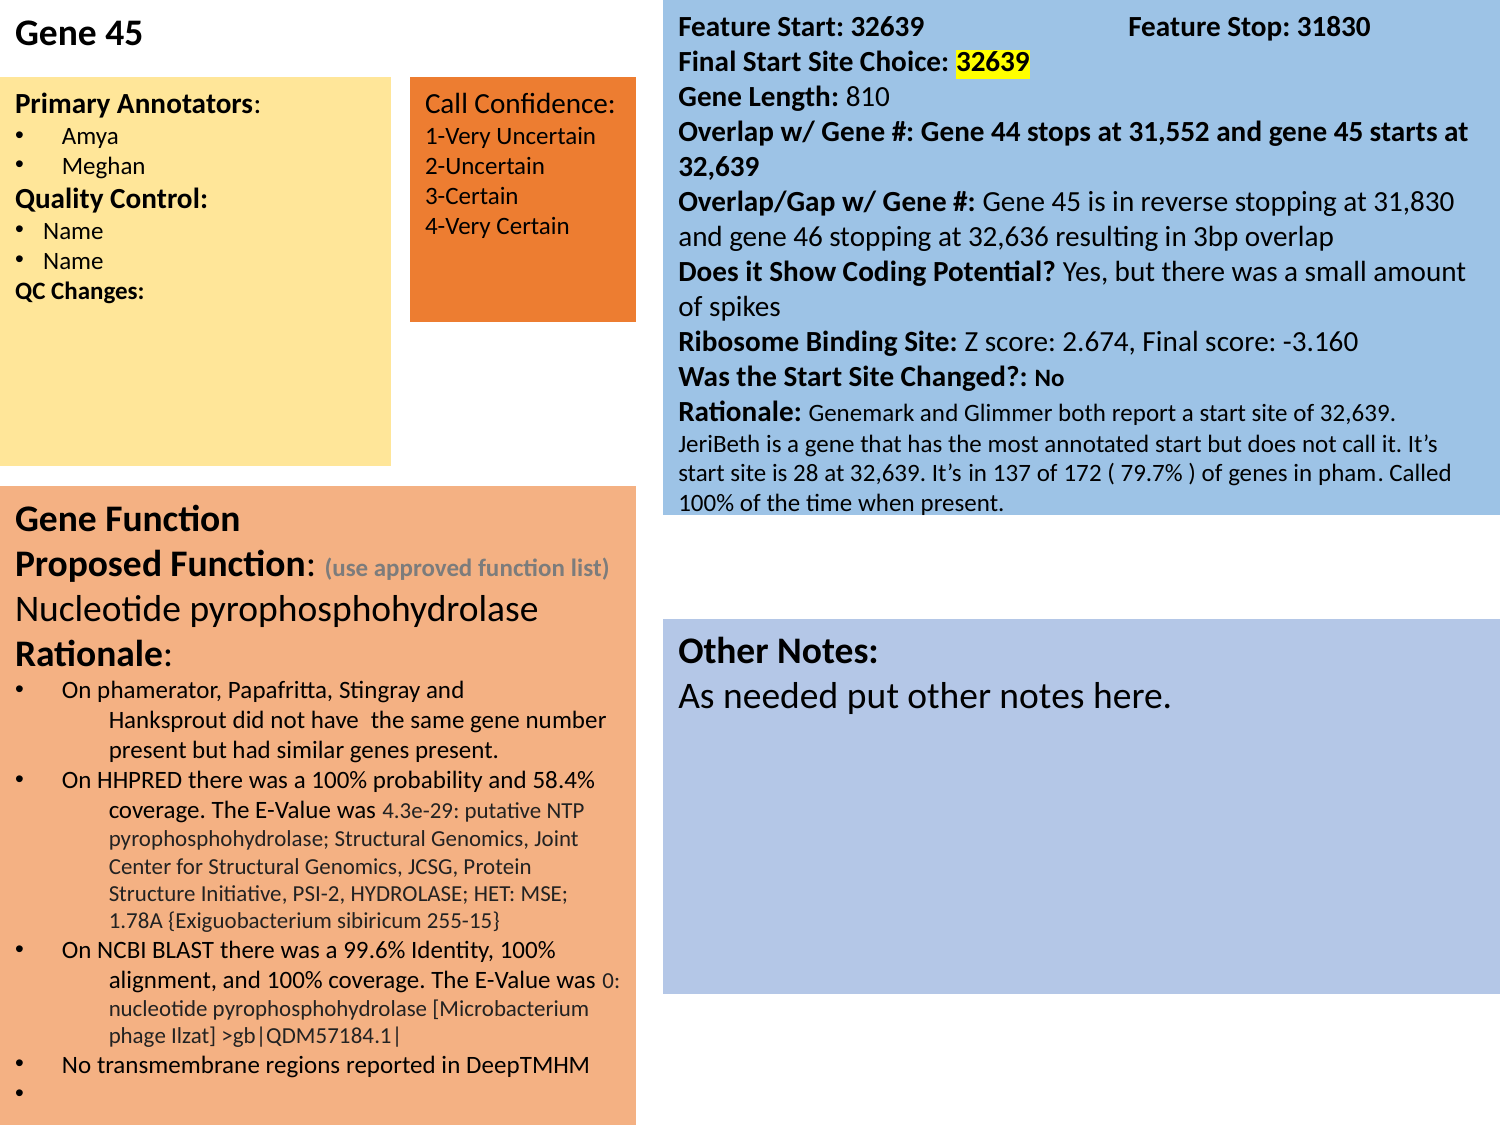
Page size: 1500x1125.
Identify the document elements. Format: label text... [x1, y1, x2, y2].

text_box Gene 45 [0, 0, 160, 61]
text_box Primary Annotators: Amya Meghan Quality Control: Name Name QC Changes: [0, 77, 391, 466]
text_box Call Confidence: 1-Very Uncertain 2-Uncertain 3-Certain 4-Very Certain [410, 77, 636, 322]
text_box Feature Start: 32639 Feature Stop: 31830 Final Start Site Choice: 32639 Gene Length: 810 Overlap w/ Gene #: Gene 44 stops at 31,552 and gene 45 starts at 32,639 Overlap/Gap w/ Gene #: Gene 45 is in reverse stopping at 31,830 and gene 46 stopping at 32,636 resulting in 3bp overlap Does it Show Coding Potential? Yes, but there was a small amount of spikes Ribosome Binding Site: Z score: 2.674, Final score: -3.160 Was the Start Site Changed?: No Rationale: Genemark and Glimmer both report a start site of 32,639. JeriBeth is a gene that has the most annotated start but does not call it. It’s start site is 28 at 32,639. It’s in 137 of 172 ( 79.7% ) of genes in pham. Called 100% of the time when present. [663, 0, 1500, 515]
text_box Gene Function Proposed Function: (use approved function list) Nucleotide pyrophosphohydrolase Rationale: On phamerator, Papafritta, Stingray and Hanksprout did not have the same gene number present but had similar genes present. On HHPRED there was a 100% probability and 58.4% coverage. The E-Value was 4.3e-29: putative NTP pyrophosphohydrolase; Structural Genomics, Joint Center for Structural Genomics, JCSG, Protein Structure Initiative, PSI-2, HYDROLASE; HET: MSE; 1.78A {Exiguobacterium sibiricum 255-15} On NCBI BLAST there was a 99.6% Identity, 100% alignment, and 100% coverage. The E-Value was 0: nucleotide pyrophosphohydrolase [Microbacterium phage Ilzat] >gb|QDM57184.1| No transmembrane regions reported in DeepTMHM [0, 486, 636, 1125]
text_box Other Notes: As needed put other notes here. [663, 619, 1500, 994]
